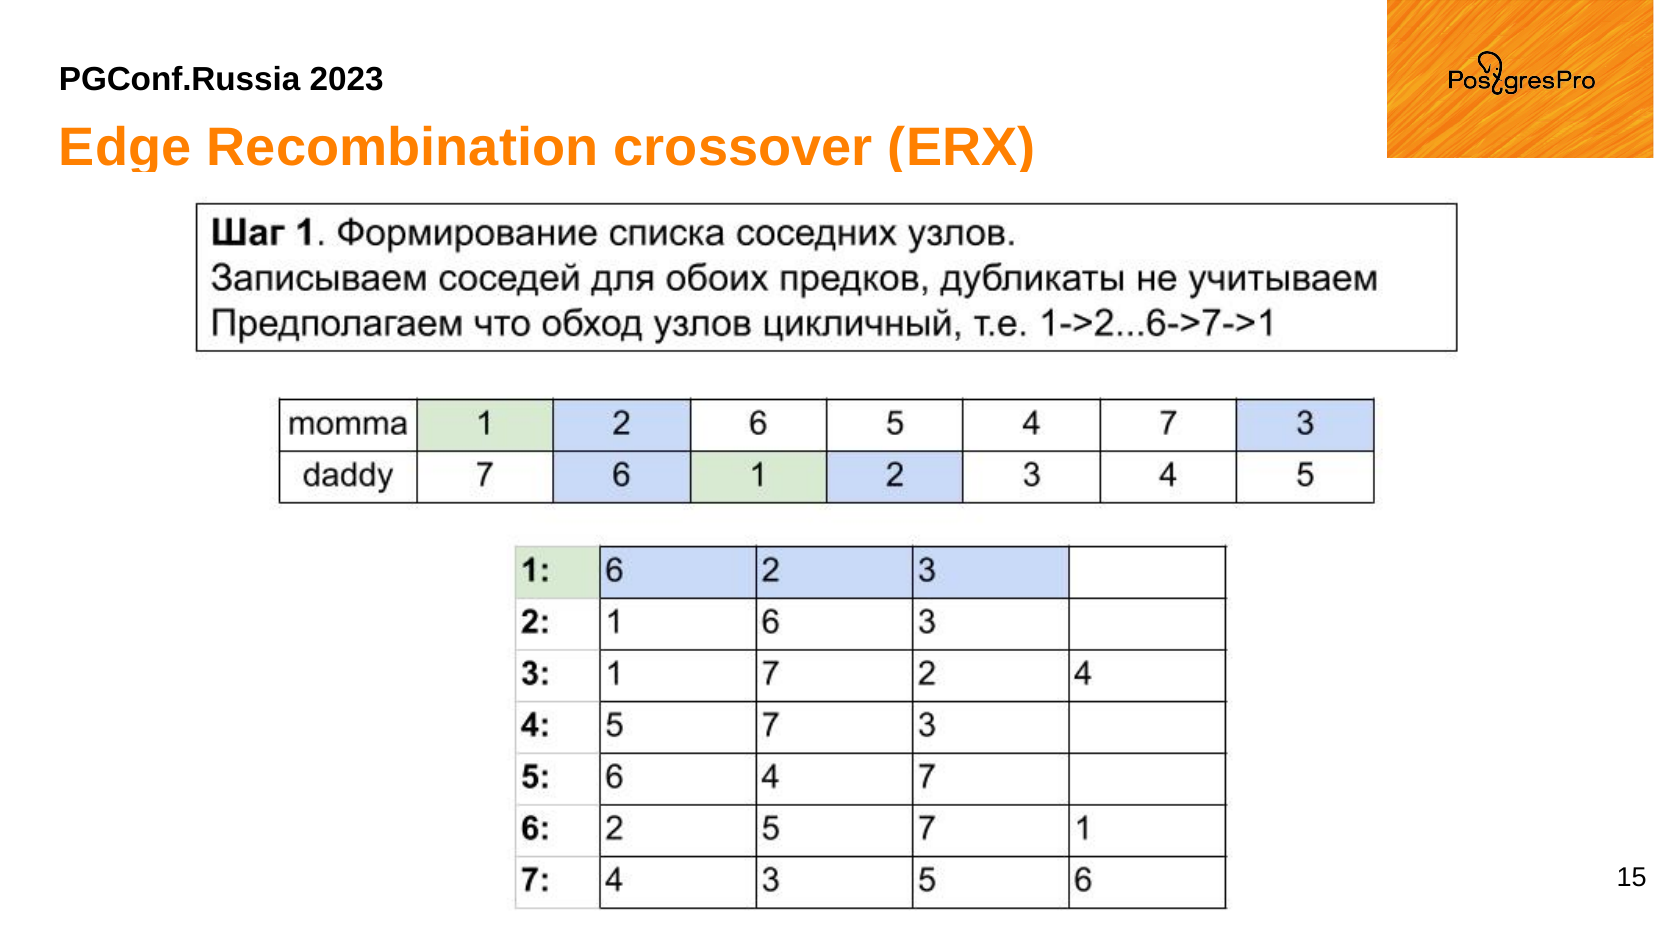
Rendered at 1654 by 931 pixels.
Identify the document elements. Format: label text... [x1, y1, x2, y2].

text_box Edge Recombination crossover (ERX) [58, 112, 1388, 175]
slide_number <number> [1547, 859, 1647, 931]
text_box PGConf.Russia 2023 [58, 47, 1388, 107]
picture [107, 172, 1547, 914]
picture [1387, 0, 1654, 158]
